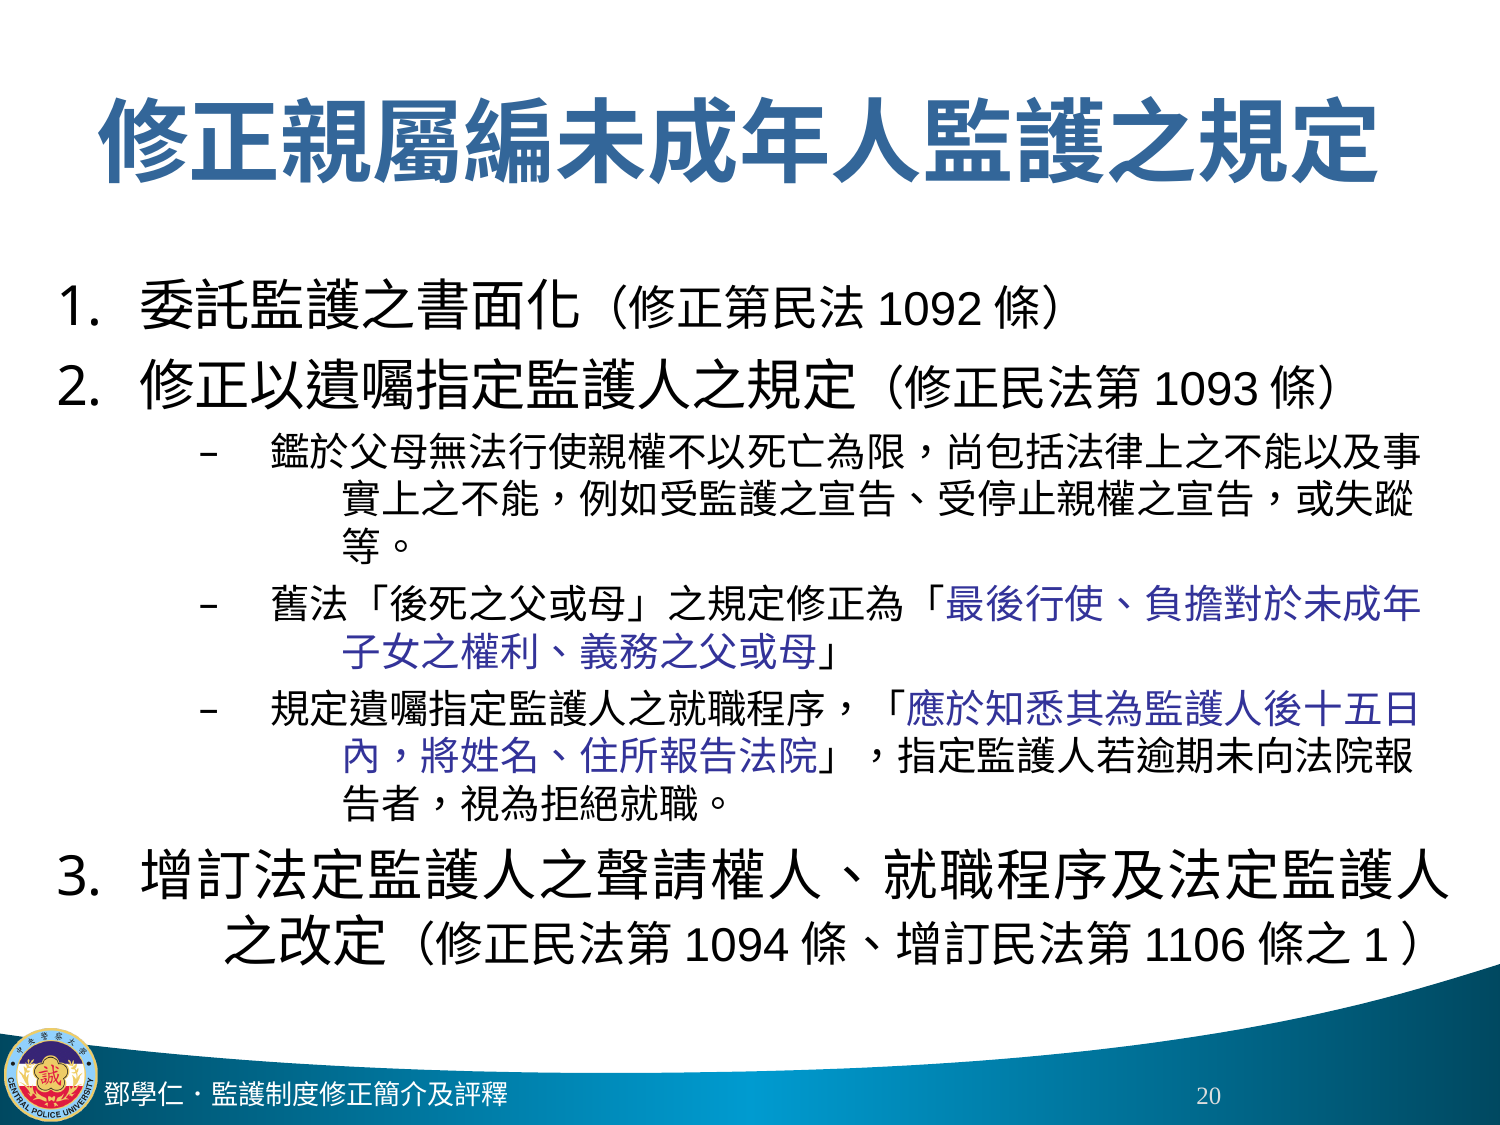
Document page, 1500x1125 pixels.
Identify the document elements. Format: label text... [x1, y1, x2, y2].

title 修正親屬編未成年人監護之規定 [75, 45, 1426, 233]
text_box [1181, 1046, 1500, 1125]
list 委託監護之書面化（修正第民法1092條） 修正以遺囑指定監護人之規定（修正民法第1093條） 鑑於父母無法行使親權不以死亡為限，尚包括法律上之不能以及事實上之不能，例如受監護之宣告、受停止親權之宣告，或失蹤等。 舊法「後死之父或母」之規定修正為「最後行使、負擔對於未成年子女之權利、義務之父或母」 規定遺囑指定監護人之就職程序，「應於知悉其為監護人後十五日內，將姓名、住所報告法院」，指定監護人若逾期未向法院報告者，視為拒絕就職。 增訂法定監護人之聲請權人、就職程序及法定監護人之改定（修正民法第1094條、增訂民法第1106條之1） [41, 262, 1467, 1005]
